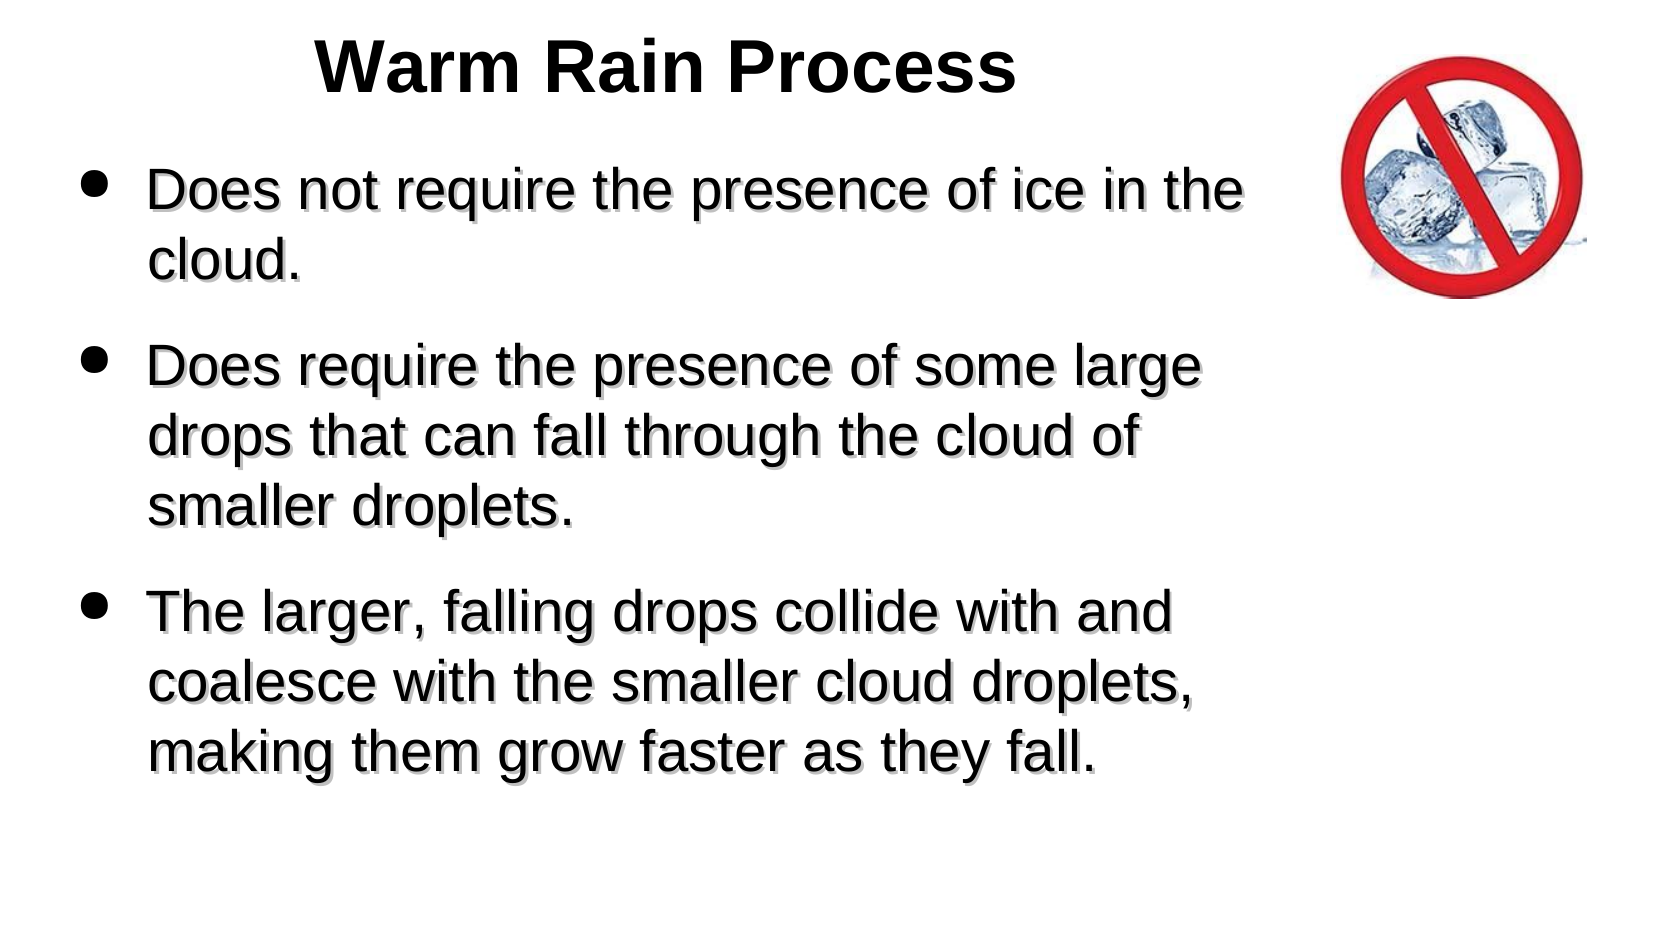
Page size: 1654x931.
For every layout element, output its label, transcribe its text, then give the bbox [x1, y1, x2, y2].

title Warm Rain Process [0, 11, 1337, 113]
text_box Does not require the presence of ice in the cloud. Does require the presence of some large drops that can fall through the cloud of smaller droplets. The larger, falling drops collide with and coalesce with the smaller cloud droplets, making them grow faster as they fall. [61, 144, 1275, 791]
picture [1336, 54, 1587, 299]
